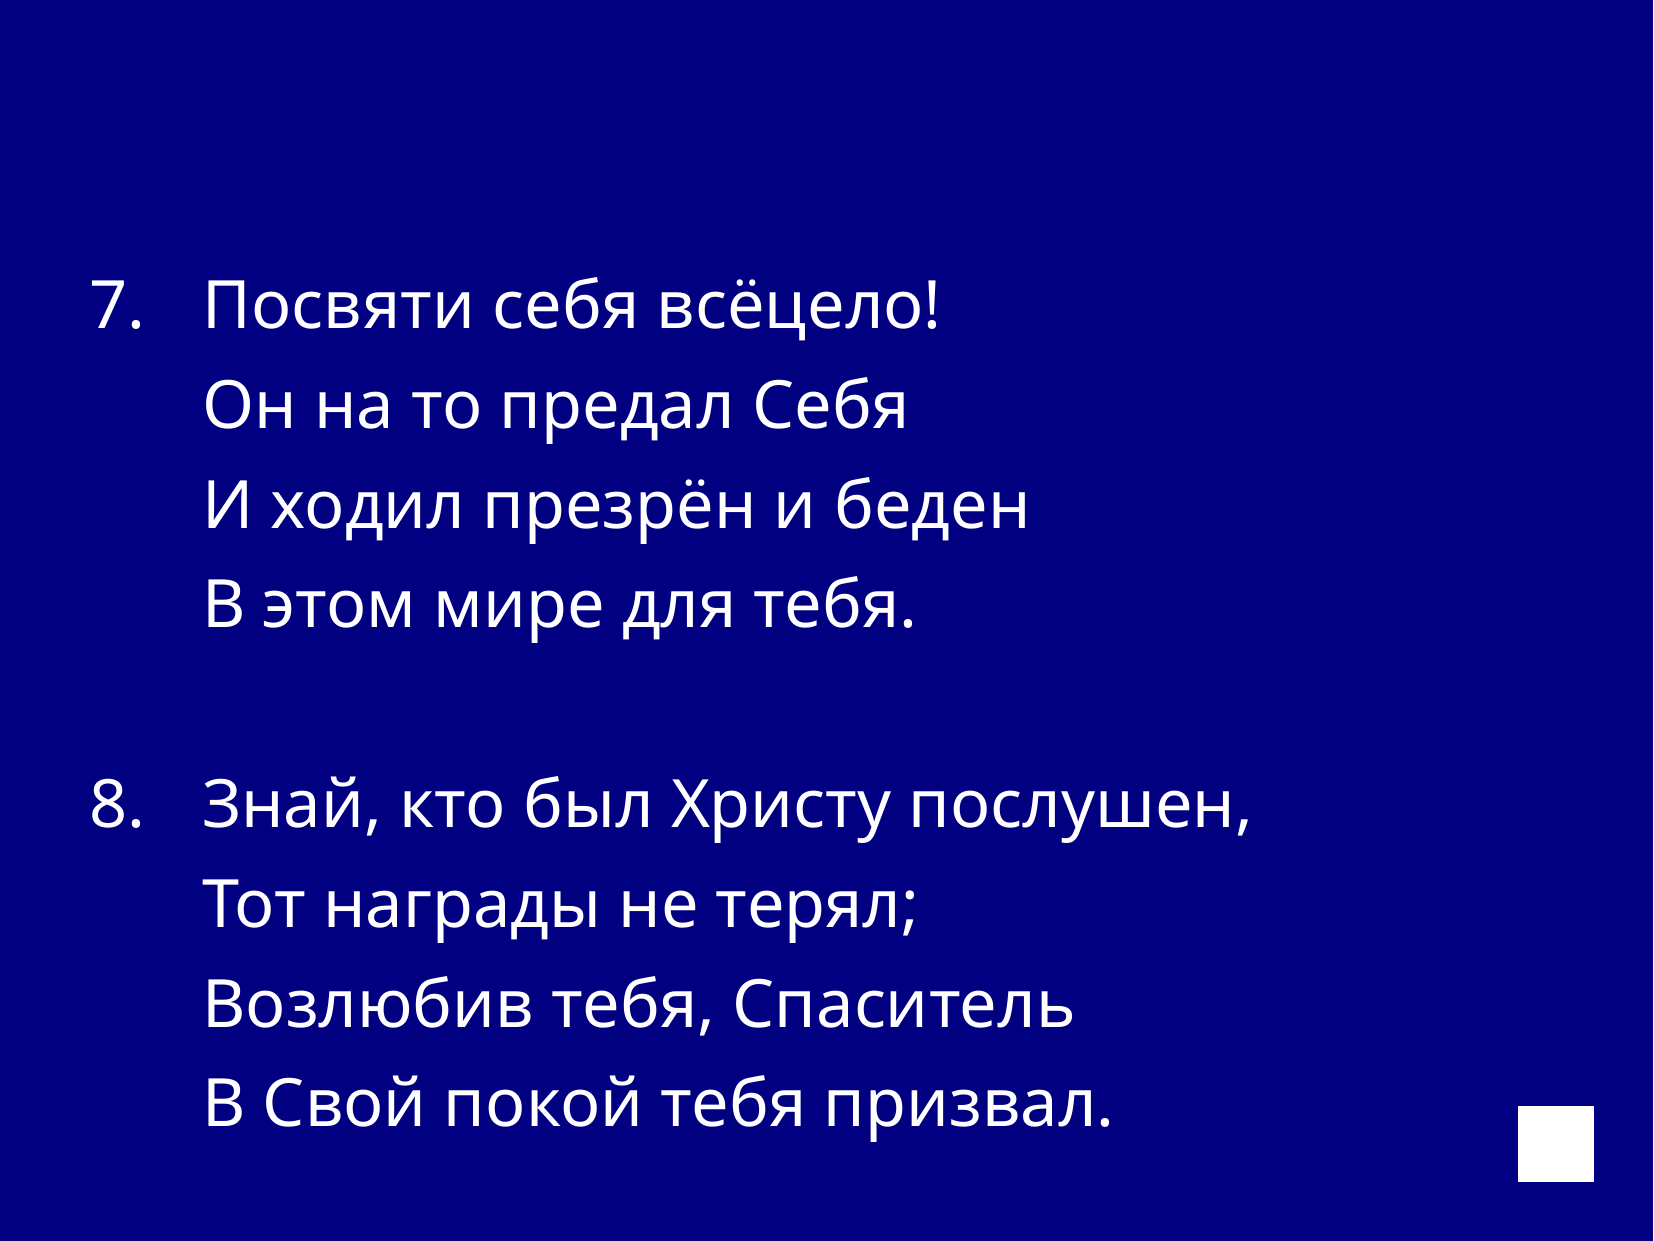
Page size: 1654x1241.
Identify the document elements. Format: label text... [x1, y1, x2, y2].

text_box [1518, 1106, 1594, 1182]
text_box 7. Посвяти себя всёцело! Он на то предал Себя И ходил презрён и беден В этом мире для тебя. 8. Знай, кто был Христу послушен, Тот награды не терял; Возлюбив тебя, Спаситель В Свой покой тебя призвал. [75, 150, 1576, 1163]
